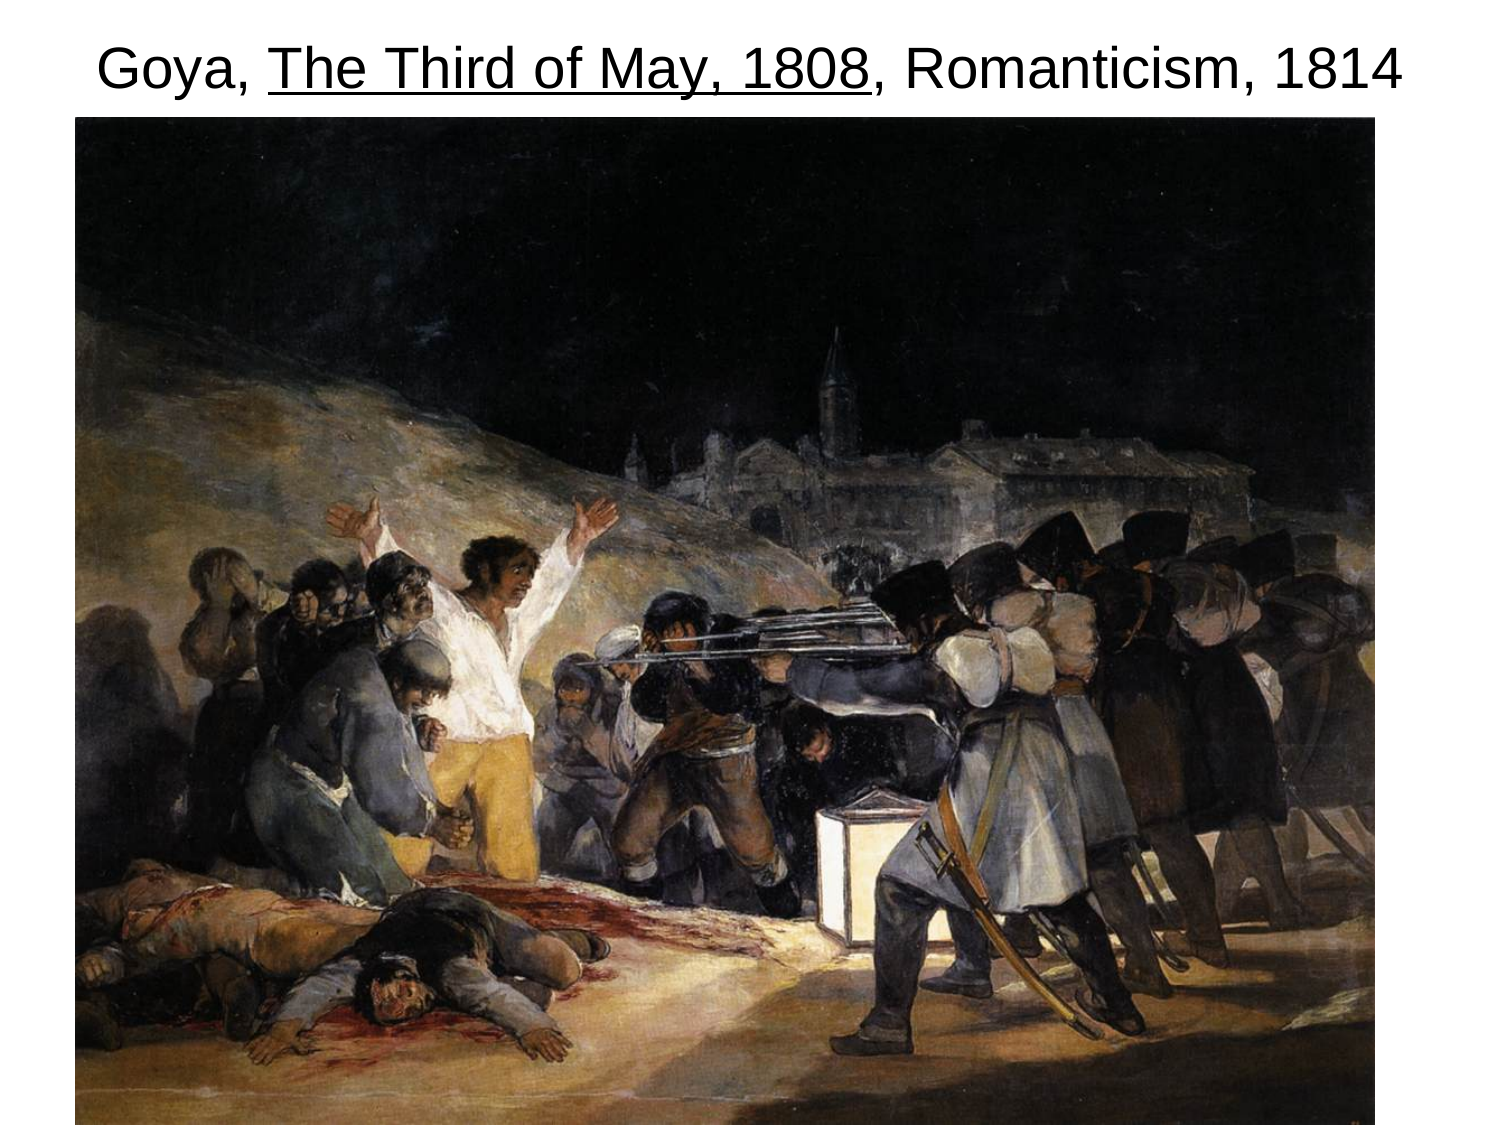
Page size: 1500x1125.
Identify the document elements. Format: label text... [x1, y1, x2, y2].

picture [75, 117, 1375, 1125]
title Goya, The Third of May, 1808, Romanticism, 1814 [0, 0, 1500, 138]
